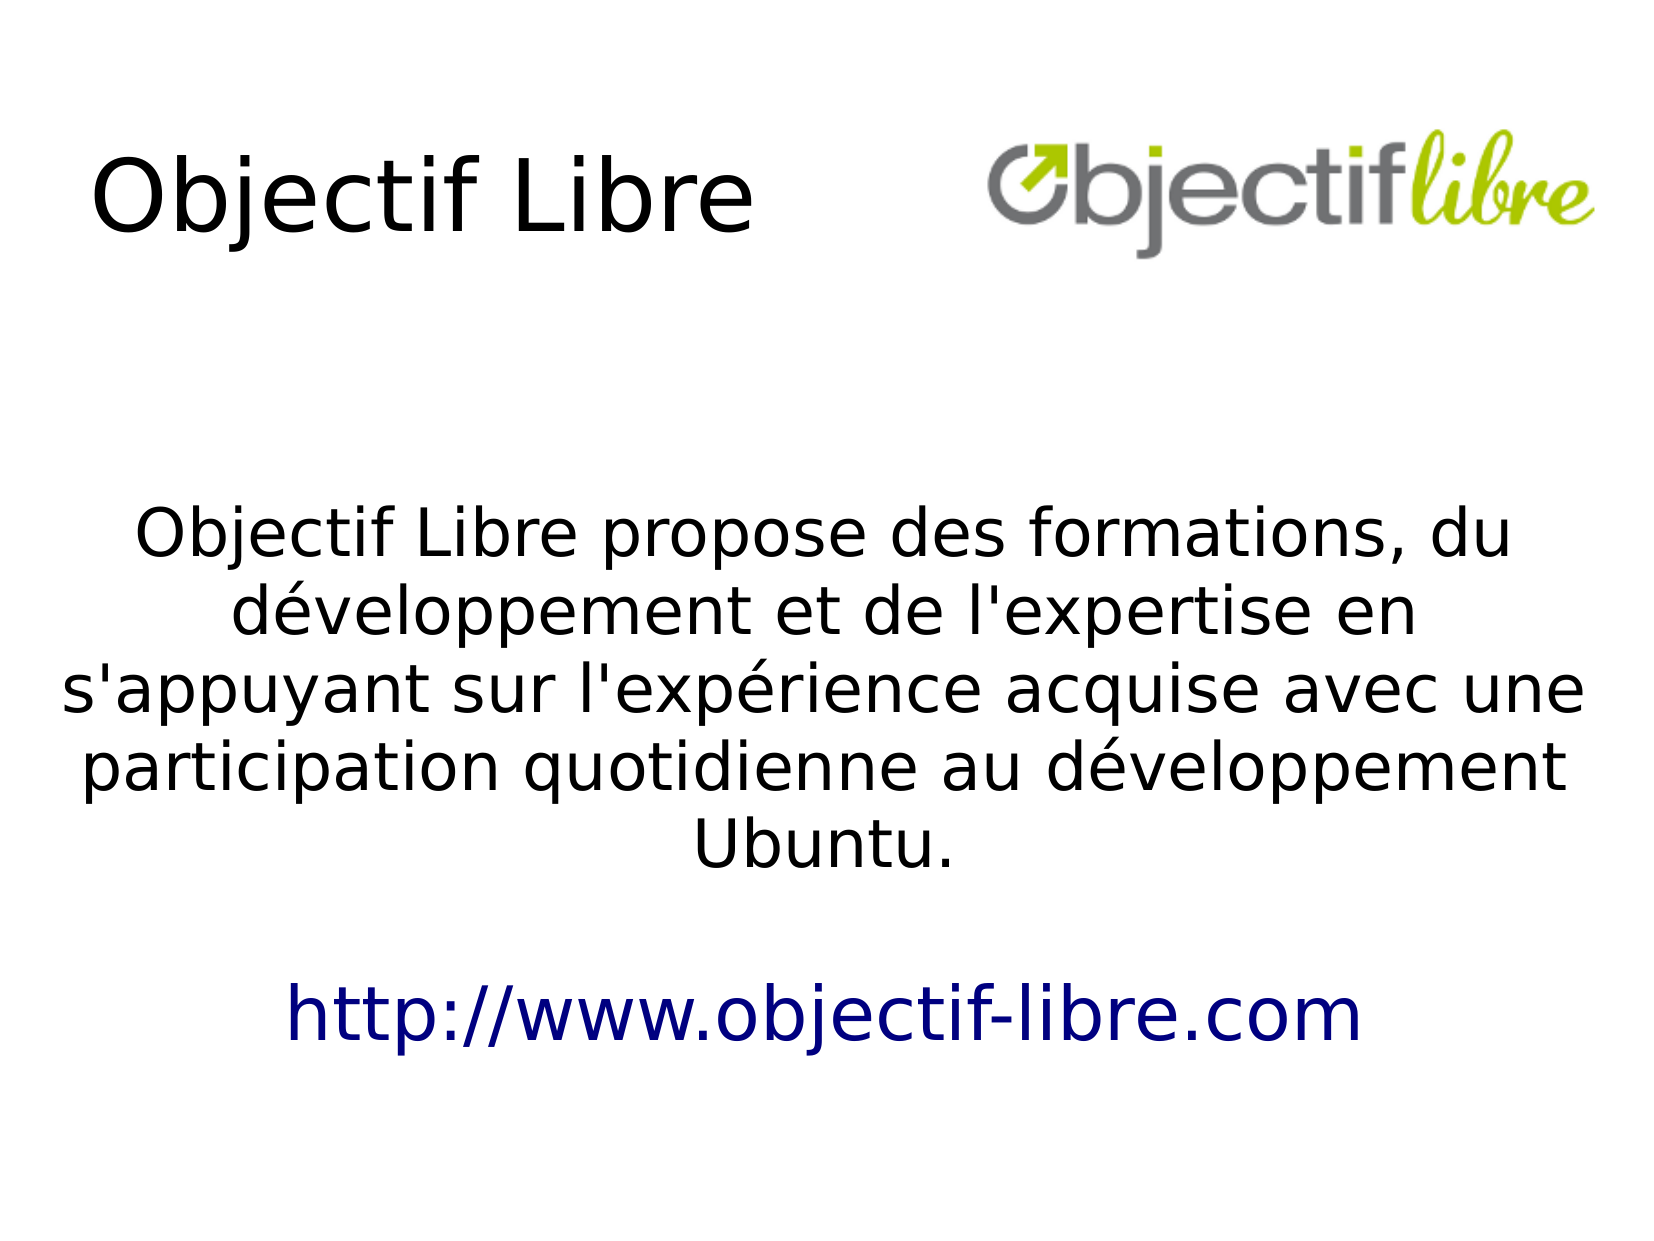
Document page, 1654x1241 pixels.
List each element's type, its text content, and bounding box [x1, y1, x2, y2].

text_box Objectif Libre [75, 131, 901, 263]
picture [977, 128, 1613, 263]
text_box Objectif Libre propose des formations, du développement et de l'expertise en s'appuyant sur l'expérience acquise avec une participation quotidienne au développement Ubuntu. http://www.objectif-libre.com [37, 487, 1613, 1066]
